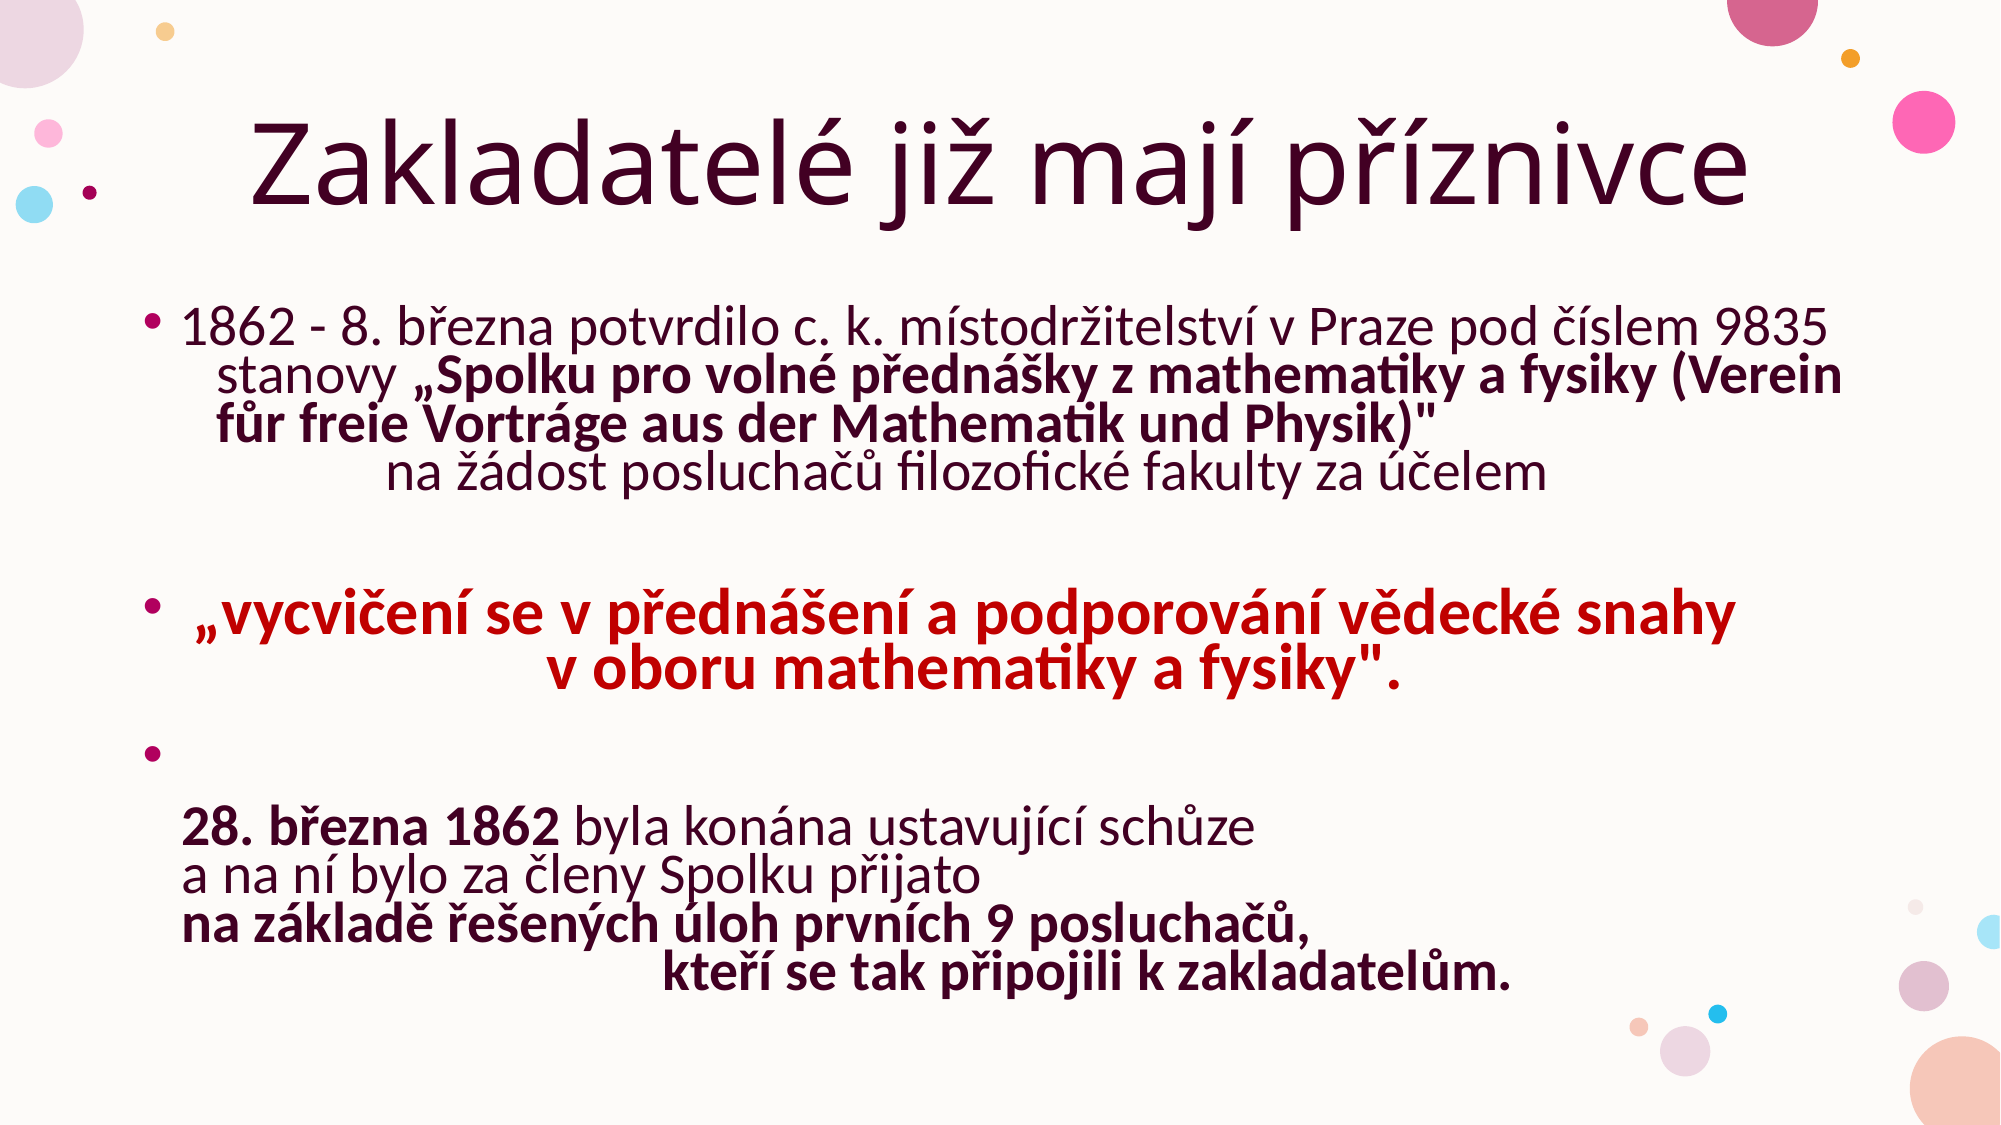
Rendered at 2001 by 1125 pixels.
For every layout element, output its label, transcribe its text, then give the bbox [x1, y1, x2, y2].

title Zakladatelé již mají příznivce [127, 59, 1877, 278]
list 1862 - 8. března potvrdilo c. k. místodržitelství v Praze pod číslem 9835 stanovy „Spolku pro volné přednášky z mathematiky a fysiky (Verein fůr freie Vortráge aus der Mathematik und Physik)" na žádost posluchačů filozofické fakulty za účelem „vycvičení se v přednášení a podporování vědecké snahy v oboru mathematiky a fysiky". 28. března 1862 byla konána ustavující schůze a na ní bylo za členy Spolku přijato na základě řešených úloh prvních 9 posluchačů, kteří se tak připojili k zakladatelům. [127, 299, 1877, 1014]
